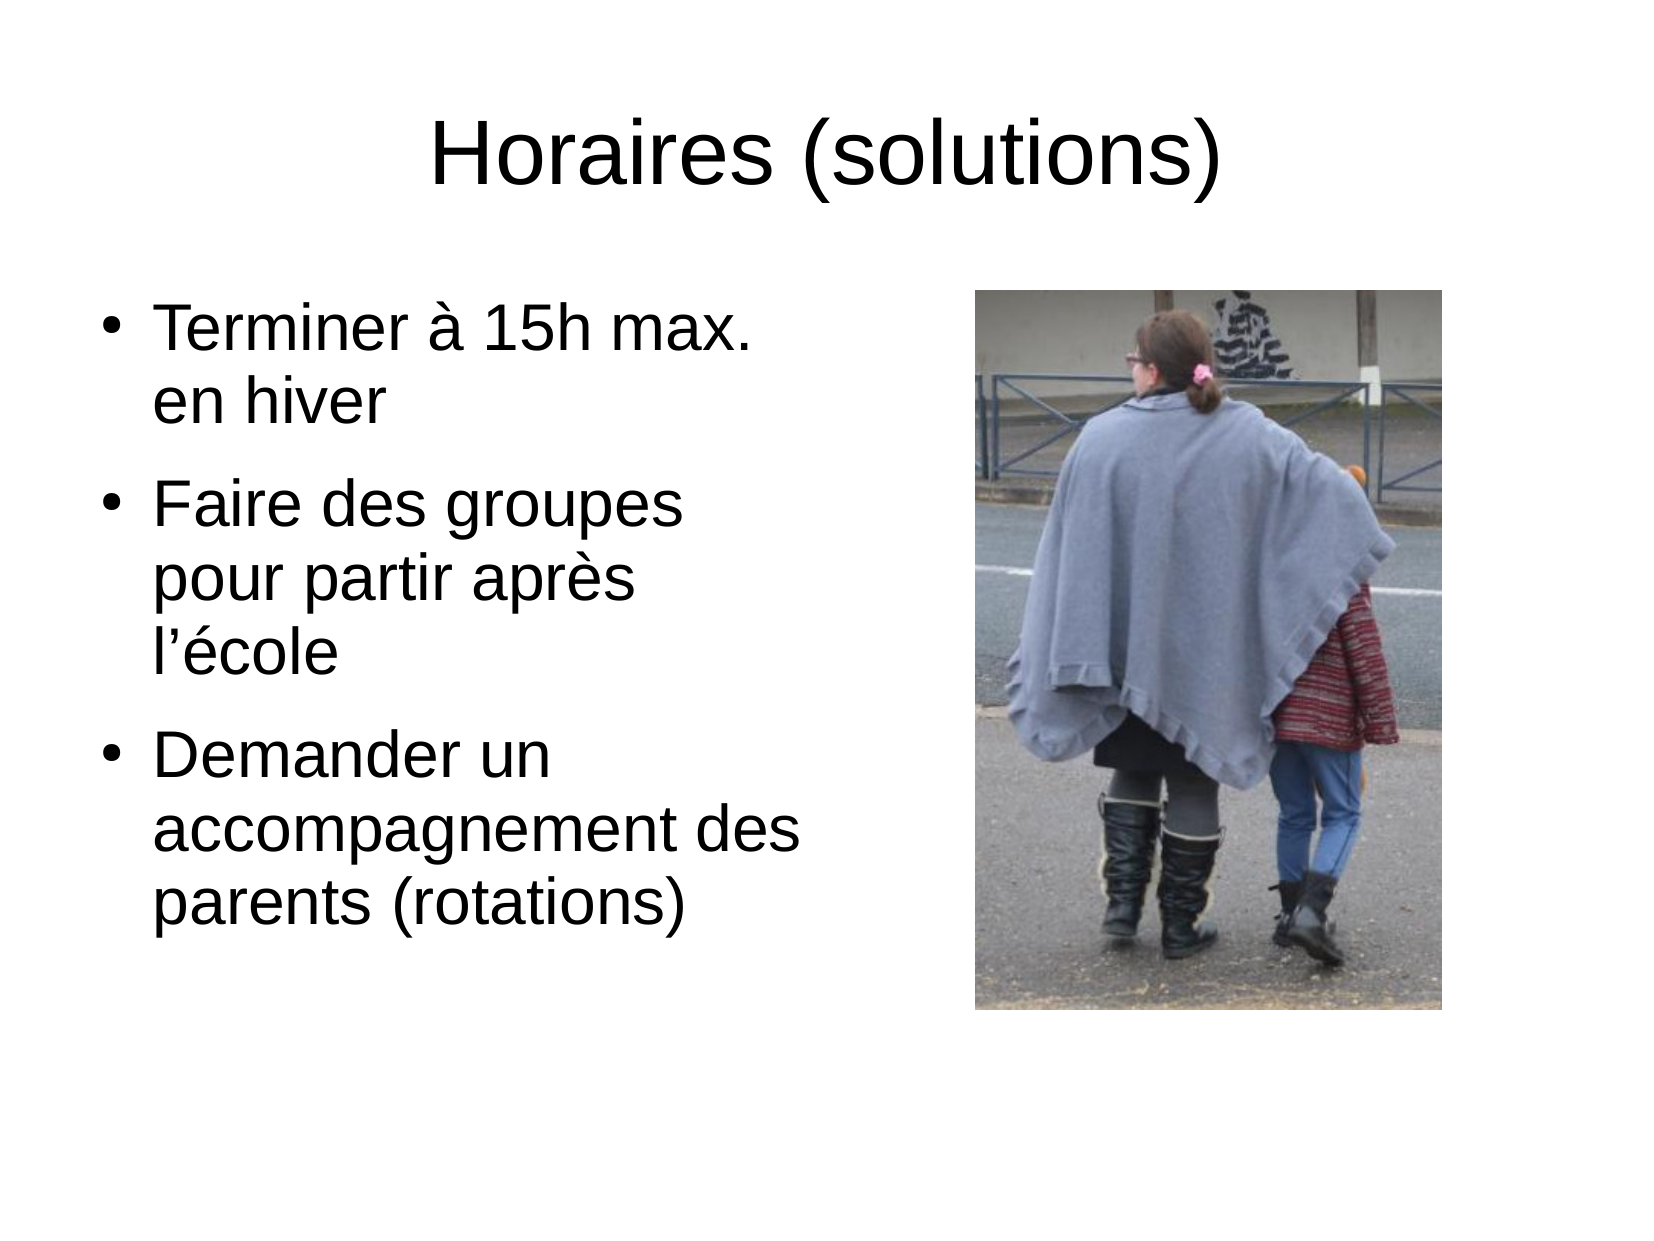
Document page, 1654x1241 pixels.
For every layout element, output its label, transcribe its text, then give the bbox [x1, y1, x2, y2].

list Terminer à 15h max. en hiver Faire des groupes pour partir après l’école Demander un accompagnement des parents (rotations) [82, 290, 809, 1010]
picture [975, 290, 1442, 1010]
title Horaires (solutions) [82, 49, 1571, 257]
